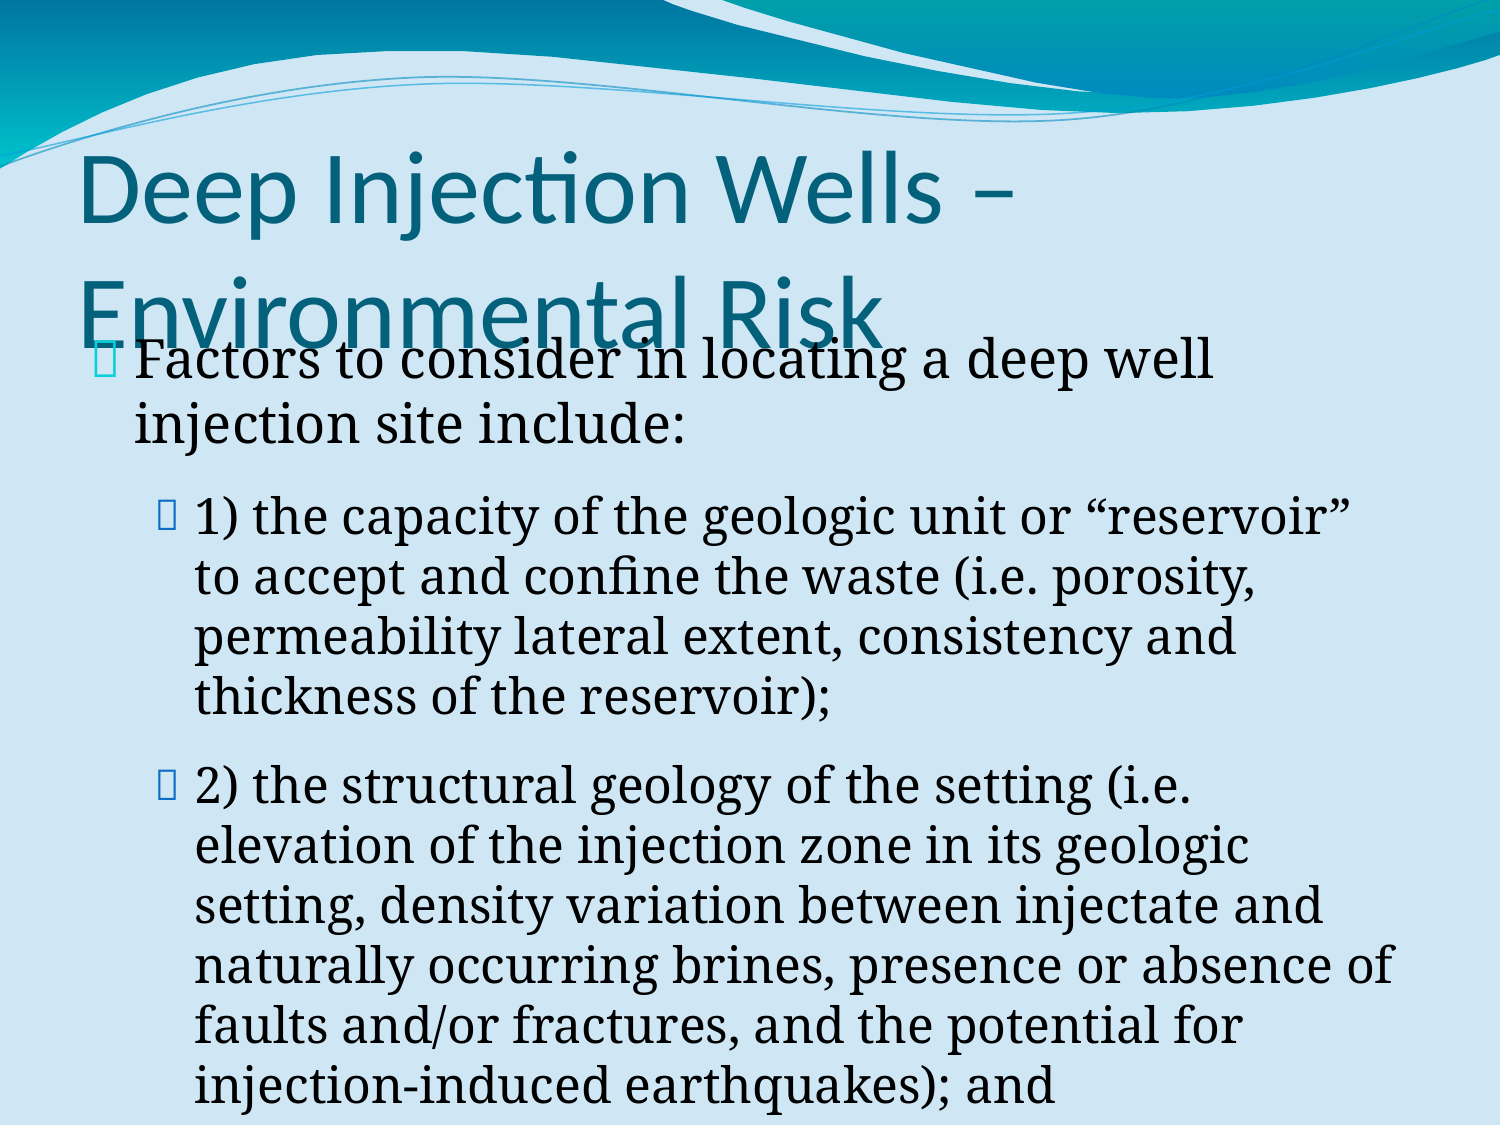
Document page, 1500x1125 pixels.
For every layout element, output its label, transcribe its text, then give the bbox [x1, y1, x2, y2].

title Deep Injection Wells – Environmental Risk [62, 112, 1425, 300]
list Factors to consider in locating a deep well injection site include: 1) the capacity of the geologic unit or “reservoir” to accept and confine the waste (i.e. porosity, permeability lateral extent, consistency and thickness of the reservoir); 2) the structural geology of the setting (i.e. elevation of the injection zone in its geologic setting, density variation between injectate and naturally occurring brines, presence or absence of faults and/or fractures, and the potential for injection-induced earthquakes); and 3) presence or absence of valuable mineral resources within the potential area of influence. [75, 317, 1425, 1038]
